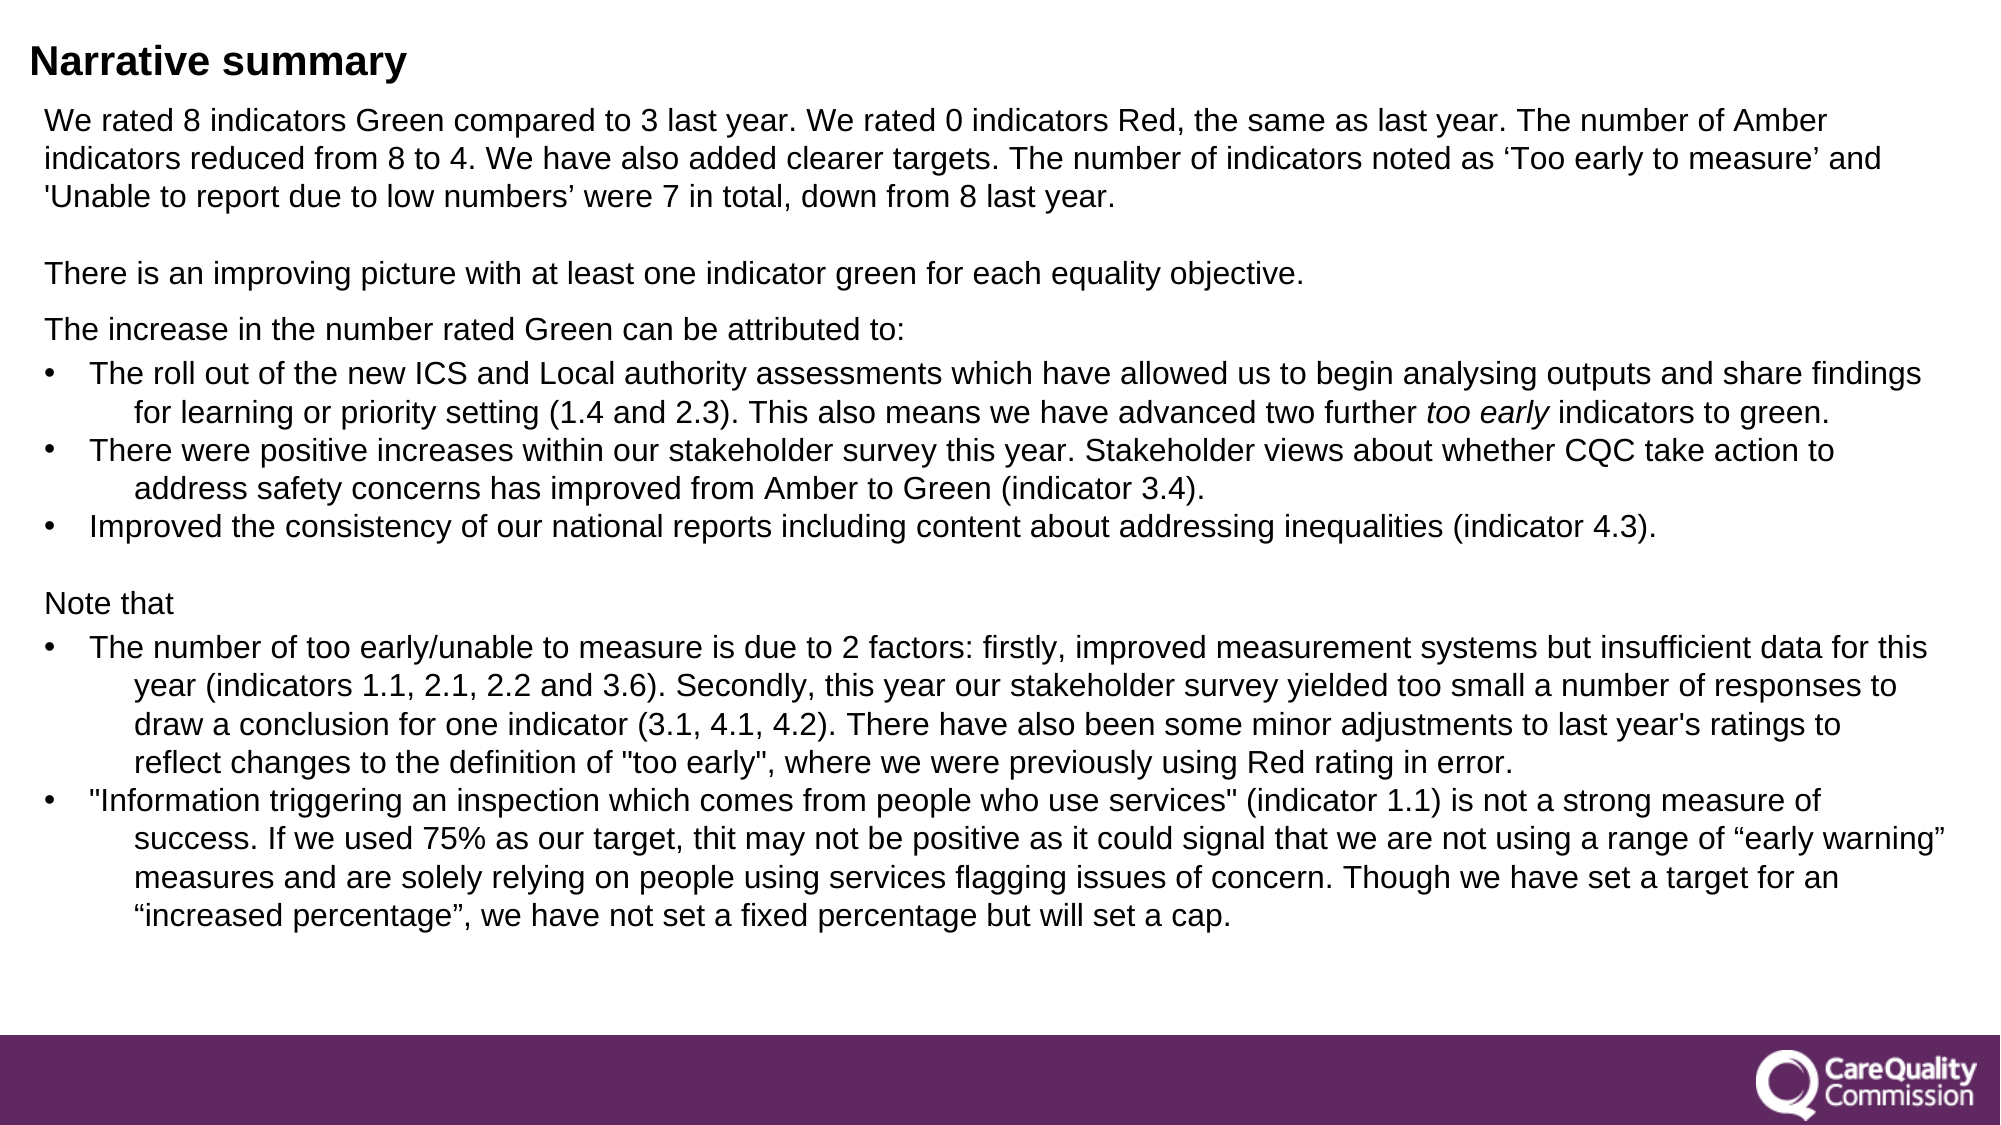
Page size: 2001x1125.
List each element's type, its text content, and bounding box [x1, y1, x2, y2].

list We rated 8 indicators Green compared to 3 last year. We rated 0 indicators Red, the same as last year. The number of Amber indicators reduced from 8 to 4. We have also added clearer targets. The number of indicators noted as ‘Too early to measure’ and 'Unable to report due to low numbers’ were 7 in total, down from 8 last year. There is an improving picture with at least one indicator green for each equality objective. The increase in the number rated Green can be attributed to: The roll out of the new ICS and Local authority assessments which have allowed us to begin analysing outputs and share findings for learning or priority setting (1.4 and 2.3). This also means we have advanced two further too early indicators to green. There were positive increases within our stakeholder survey this year. Stakeholder views about whether CQC take action to address safety concerns has improved from Amber to Green (indicator 3.4). Improved the consistency of our national reports including content about addressing inequalities (indicator 4.3). Note that The number of too early/unable to measure is due to 2 factors: firstly, improved measurement systems but insufficient data for this year (indicators 1.1, 2.1, 2.2 and 3.6). Secondly, this year our stakeholder survey yielded too small a number of responses to draw a conclusion for one indicator (3.1, 4.1, 4.2). There have also been some minor adjustments to last year's ratings to reflect changes to the definition of "too early", where we were previously using Red rating in error. "Information triggering an inspection which comes from people who use services" (indicator 1.1) is not a strong measure of success. If we used 75% as our target, thit may not be positive as it could signal that we are not using a range of “early warning” measures and are solely relying on people using services flagging issues of concern. Though we have set a target for an “increased percentage”, we have not set a fixed percentage but will set a cap. [29, 84, 1970, 958]
title Narrative summary [14, 25, 1969, 145]
